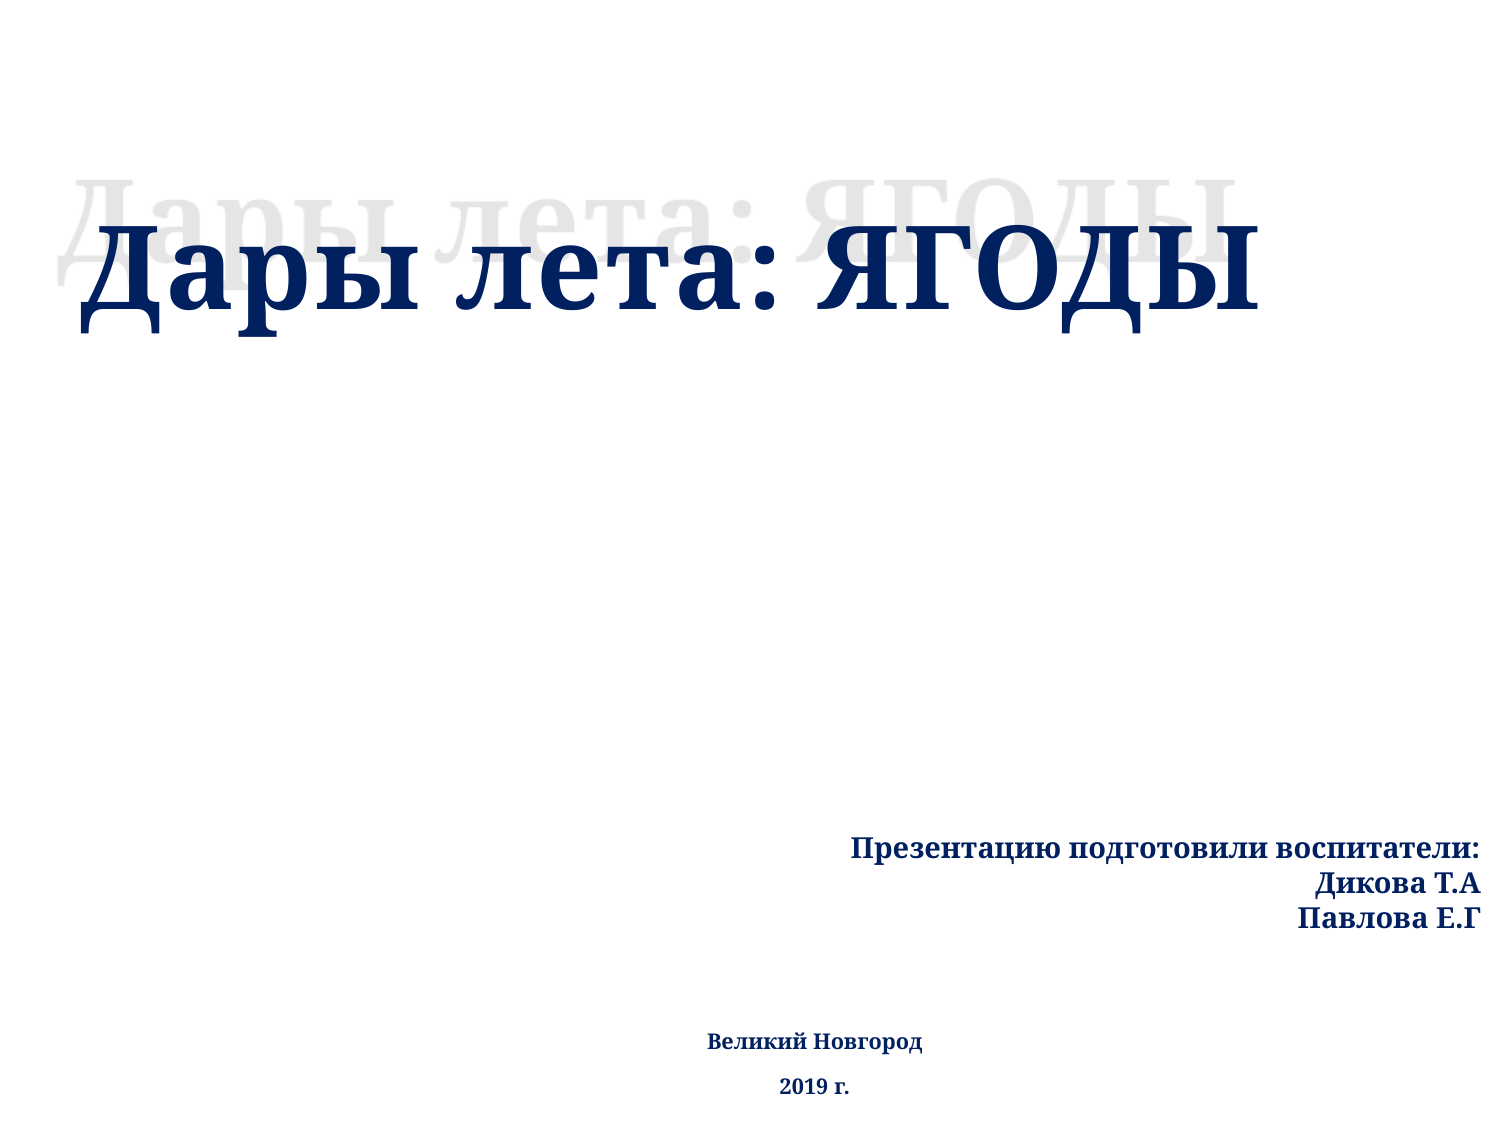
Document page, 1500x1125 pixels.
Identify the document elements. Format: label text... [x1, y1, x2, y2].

text_box Великий Новгород 2019 г. [242, 1004, 1388, 1110]
list Презентацию подготовили воспитатели: Дикова Т.А Павлова Е.Г [220, 822, 1496, 988]
text_box Дары лета: ЯГОДЫ [64, 101, 1500, 597]
